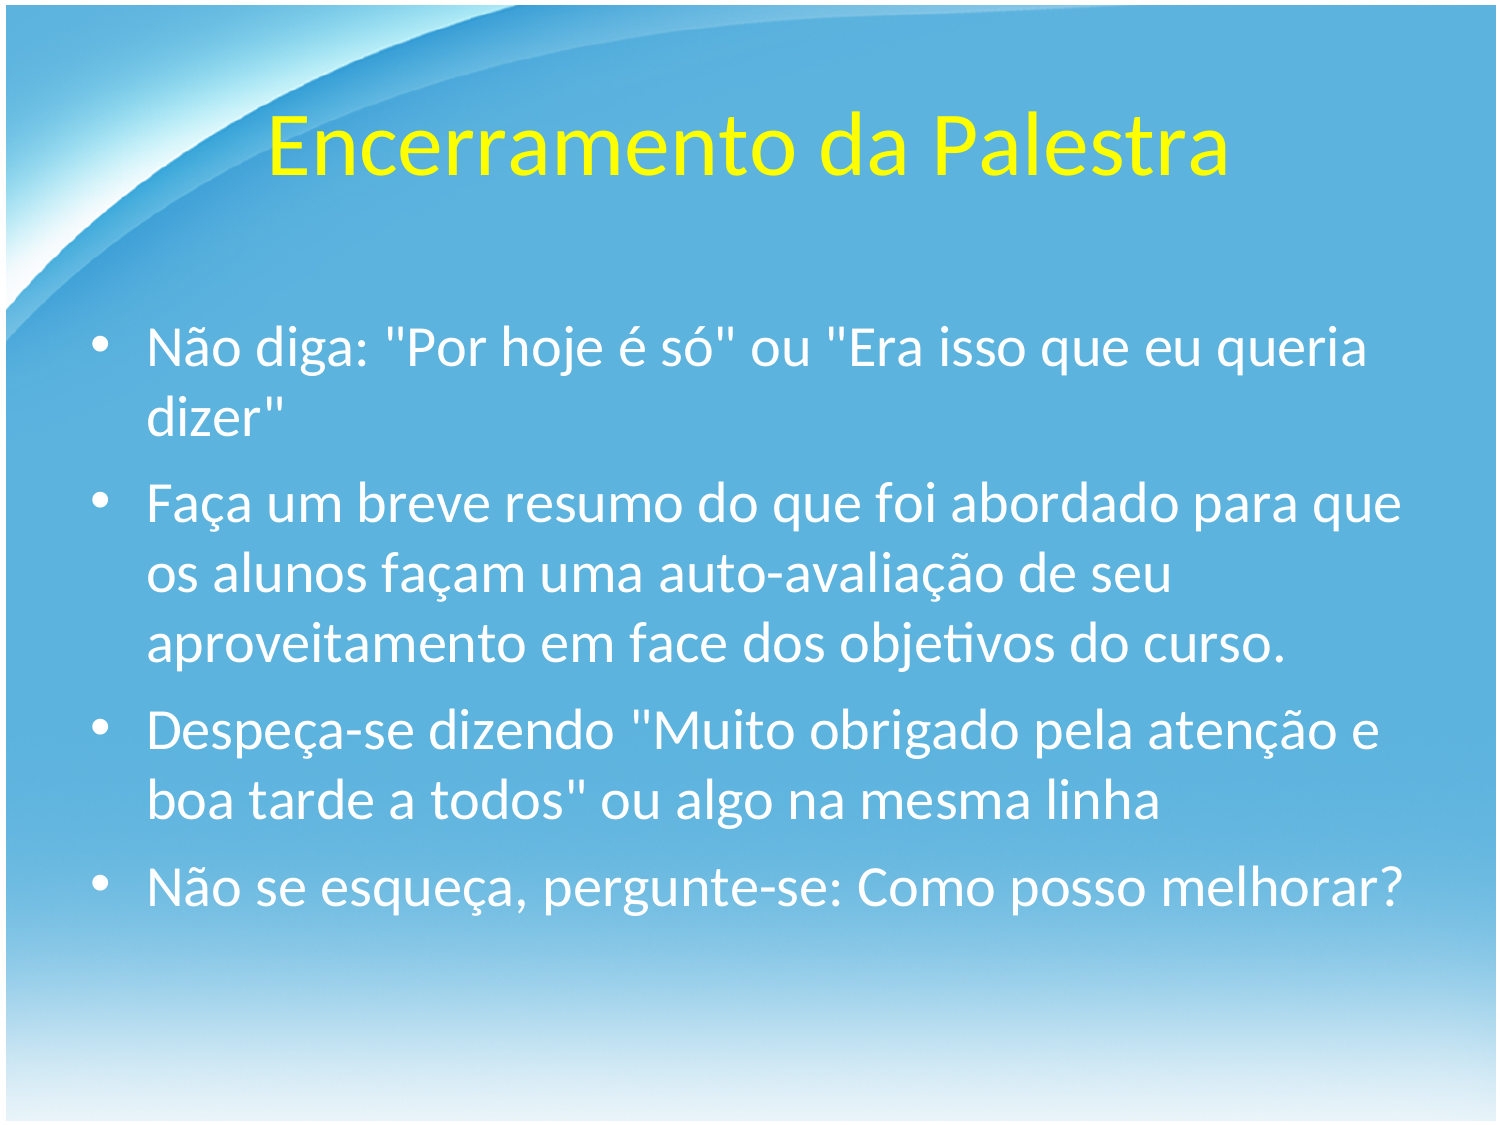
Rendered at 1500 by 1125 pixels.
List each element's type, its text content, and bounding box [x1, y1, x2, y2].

title [799, 153, 1500, 390]
title Encerramento da Palestra [75, 21, 1425, 257]
text_box Não diga: "Por hoje é só" ou "Era isso que eu queria dizer" Faça um breve resumo do que foi abordado para que os alunos façam uma auto-avaliação de seu aproveitamento em face dos objetivos do curso. Despeça-se dizendo "Muito obrigado pela atenção e boa tarde a todos" ou algo na mesma linha Não se esqueça, pergunte-se: Como posso melhorar? [75, 300, 1426, 1043]
picture [0, 0, 1500, 1125]
